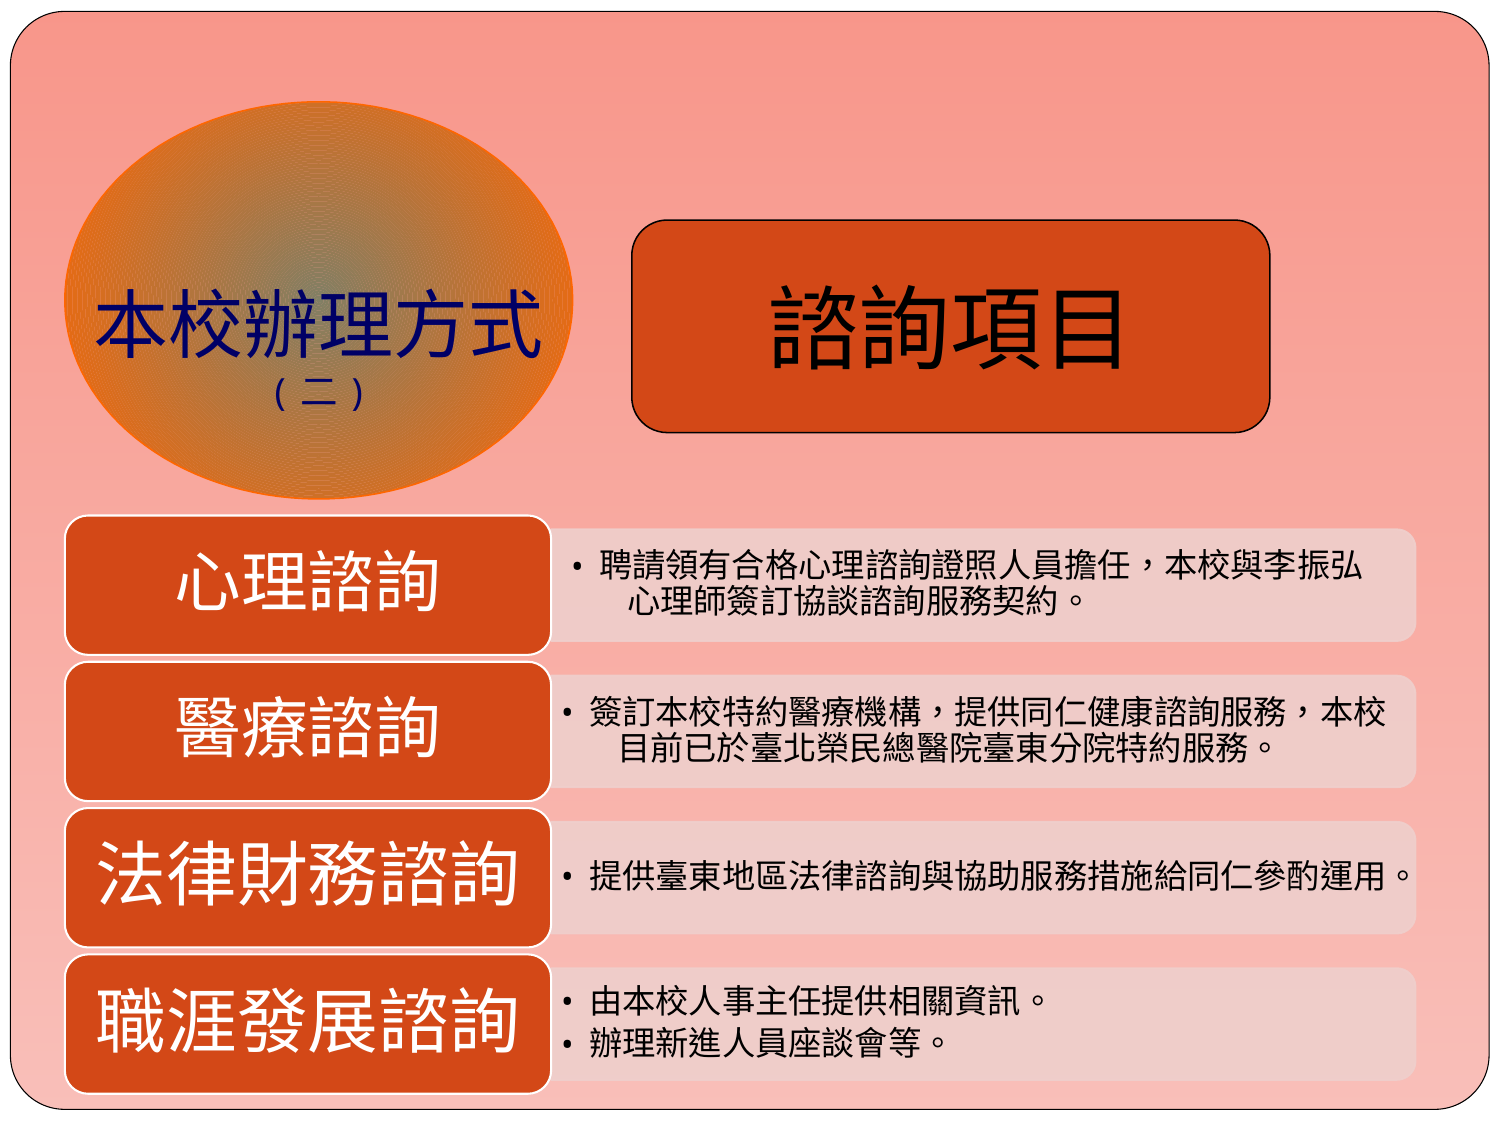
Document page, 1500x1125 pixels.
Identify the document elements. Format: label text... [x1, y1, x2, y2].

text_box 職涯發展諮詢 [64, 954, 552, 1094]
text_box 法律財務諮詢 [64, 808, 552, 948]
text_box 簽訂本校特約醫療機構，提供同仁健康諮詢服務，本校目前已於臺北榮民總醫院臺東分院特約服務。 [551, 675, 1416, 788]
text_box 本校辦理方式 (二) [64, 101, 573, 499]
text_box 聘請領有合格心理諮詢證照人員擔任，本校與李振弘心理師簽訂協談諮詢服務契約。 [551, 529, 1416, 641]
text_box 由本校人事主任提供相關資訊。 辦理新進人員座談會等。 [551, 968, 1416, 1080]
text_box 諮詢項目 [631, 220, 1270, 433]
text_box 心理諮詢 [64, 515, 552, 655]
text_box 提供臺東地區法律諮詢與協助服務措施給同仁參酌運用。 [551, 821, 1416, 934]
text_box 醫療諮詢 [64, 661, 552, 802]
